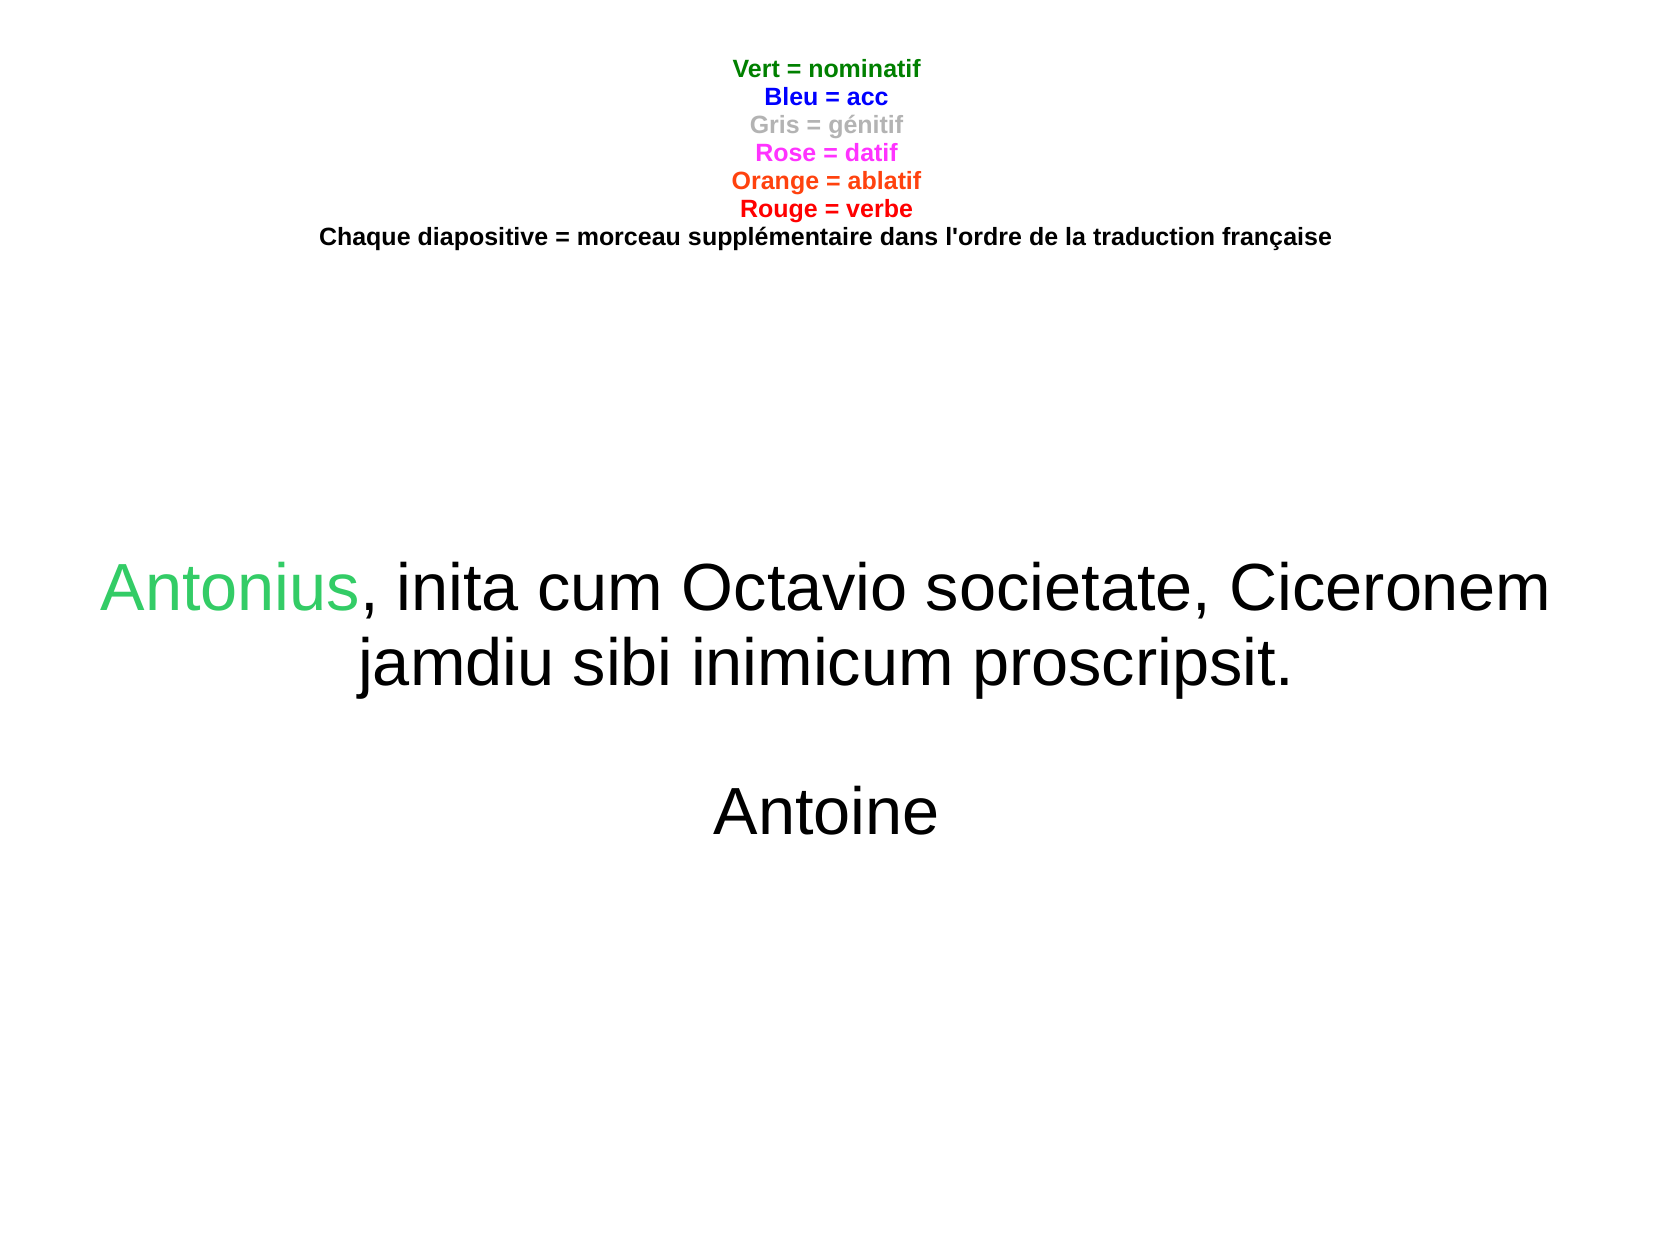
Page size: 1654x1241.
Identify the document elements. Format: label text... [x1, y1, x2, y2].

subtitle Antonius, inita cum Octavio societate, Ciceronem jamdiu sibi inimicum proscripsit. Antoine [82, 290, 1571, 1109]
title Vert = nominatif Bleu = acc Gris = génitif Rose = datif Orange = ablatif Rouge = verbe Chaque diapositive = morceau supplémentaire dans l'ordre de la traduction française [82, 49, 1571, 257]
